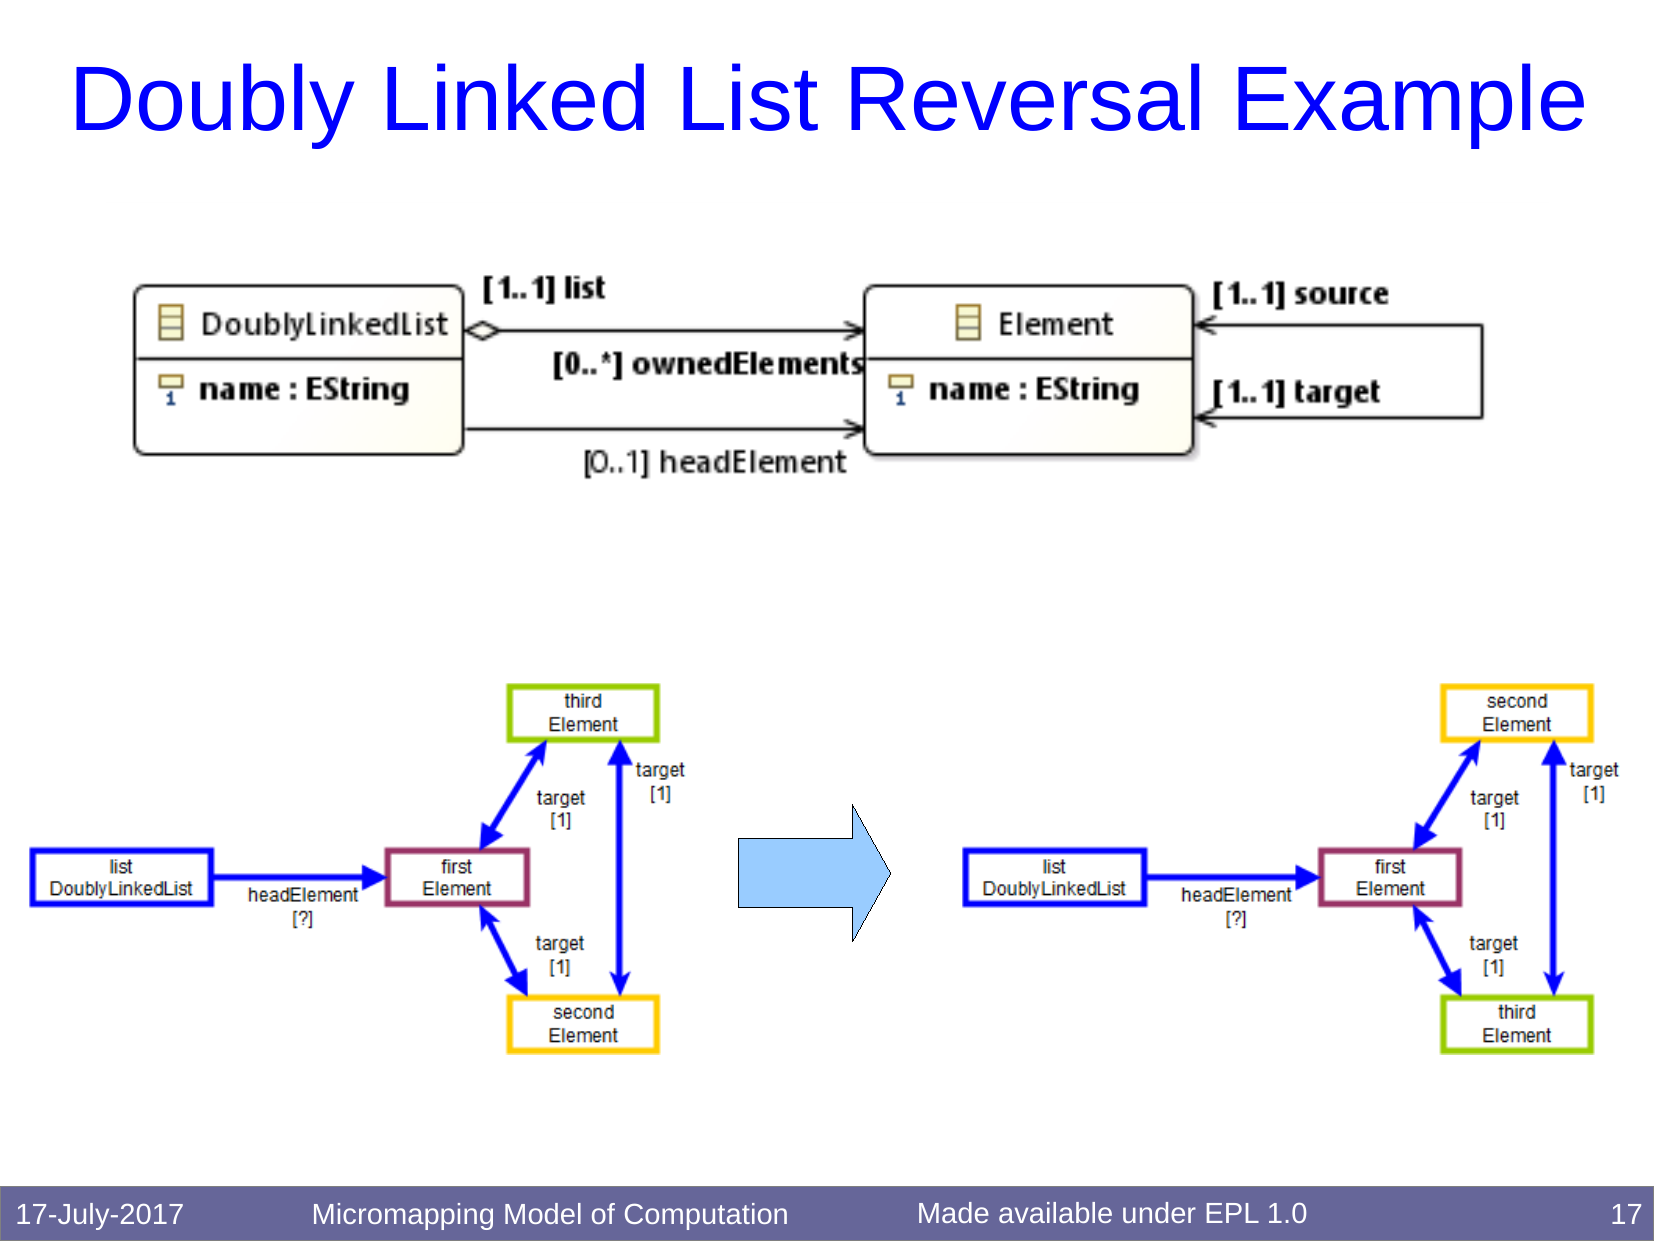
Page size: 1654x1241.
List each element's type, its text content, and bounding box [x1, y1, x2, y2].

picture [962, 683, 1620, 1056]
title Doubly Linked List Reversal Example [60, 0, 1600, 202]
text_box [738, 804, 891, 942]
picture [106, 201, 1549, 541]
picture [29, 683, 686, 1056]
